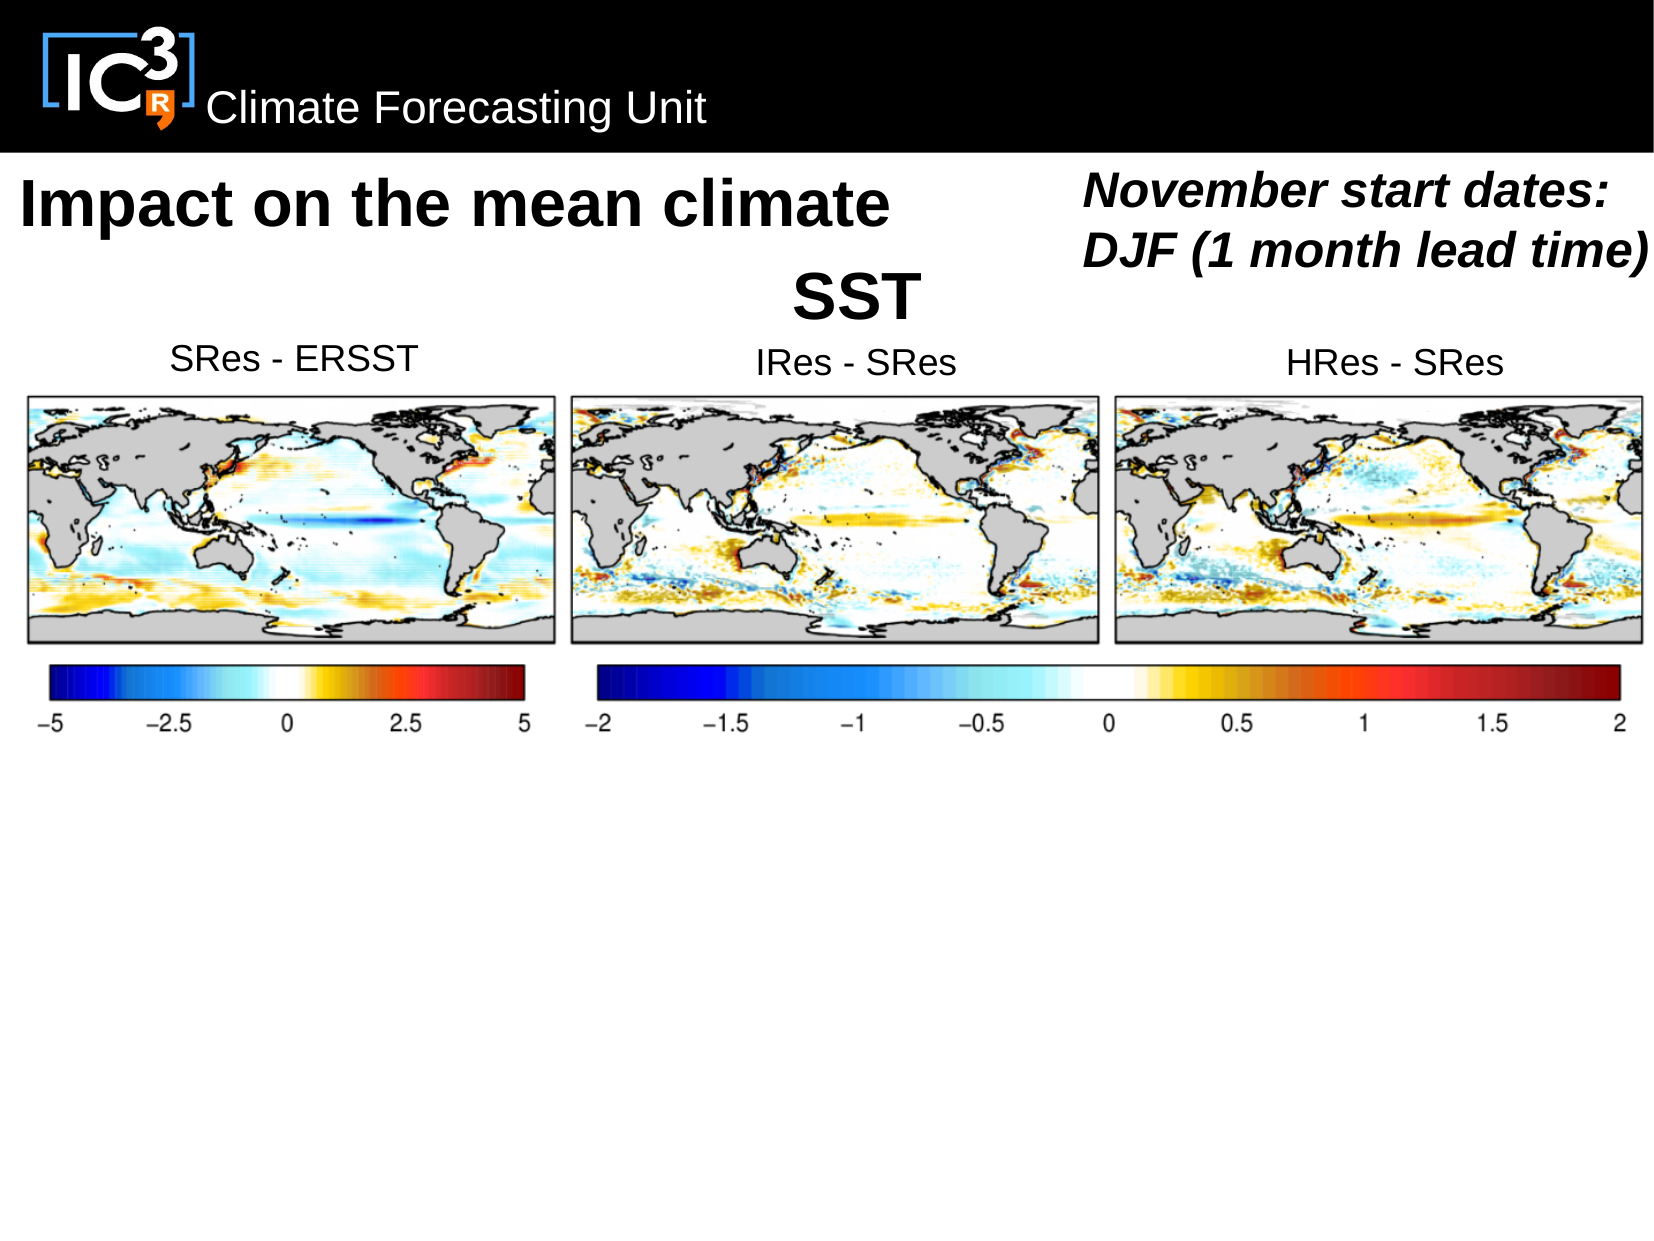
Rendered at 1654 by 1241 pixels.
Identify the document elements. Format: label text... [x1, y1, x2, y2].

text_box Impact on the mean climate [4, 153, 190, 248]
text_box [230, 0, 1654, 153]
text_box November start dates: DJF (1 month lead time) [1467, 153, 1654, 285]
picture [0, 382, 190, 746]
picture [1, 0, 230, 151]
text_box SRes - ERSST [154, 326, 190, 387]
text_box [0, 0, 190, 153]
picture [1467, 382, 1654, 746]
text_box HRes - SRes [1467, 330, 1519, 391]
text_box Climate Forecasting Unit [190, 70, 1467, 1241]
